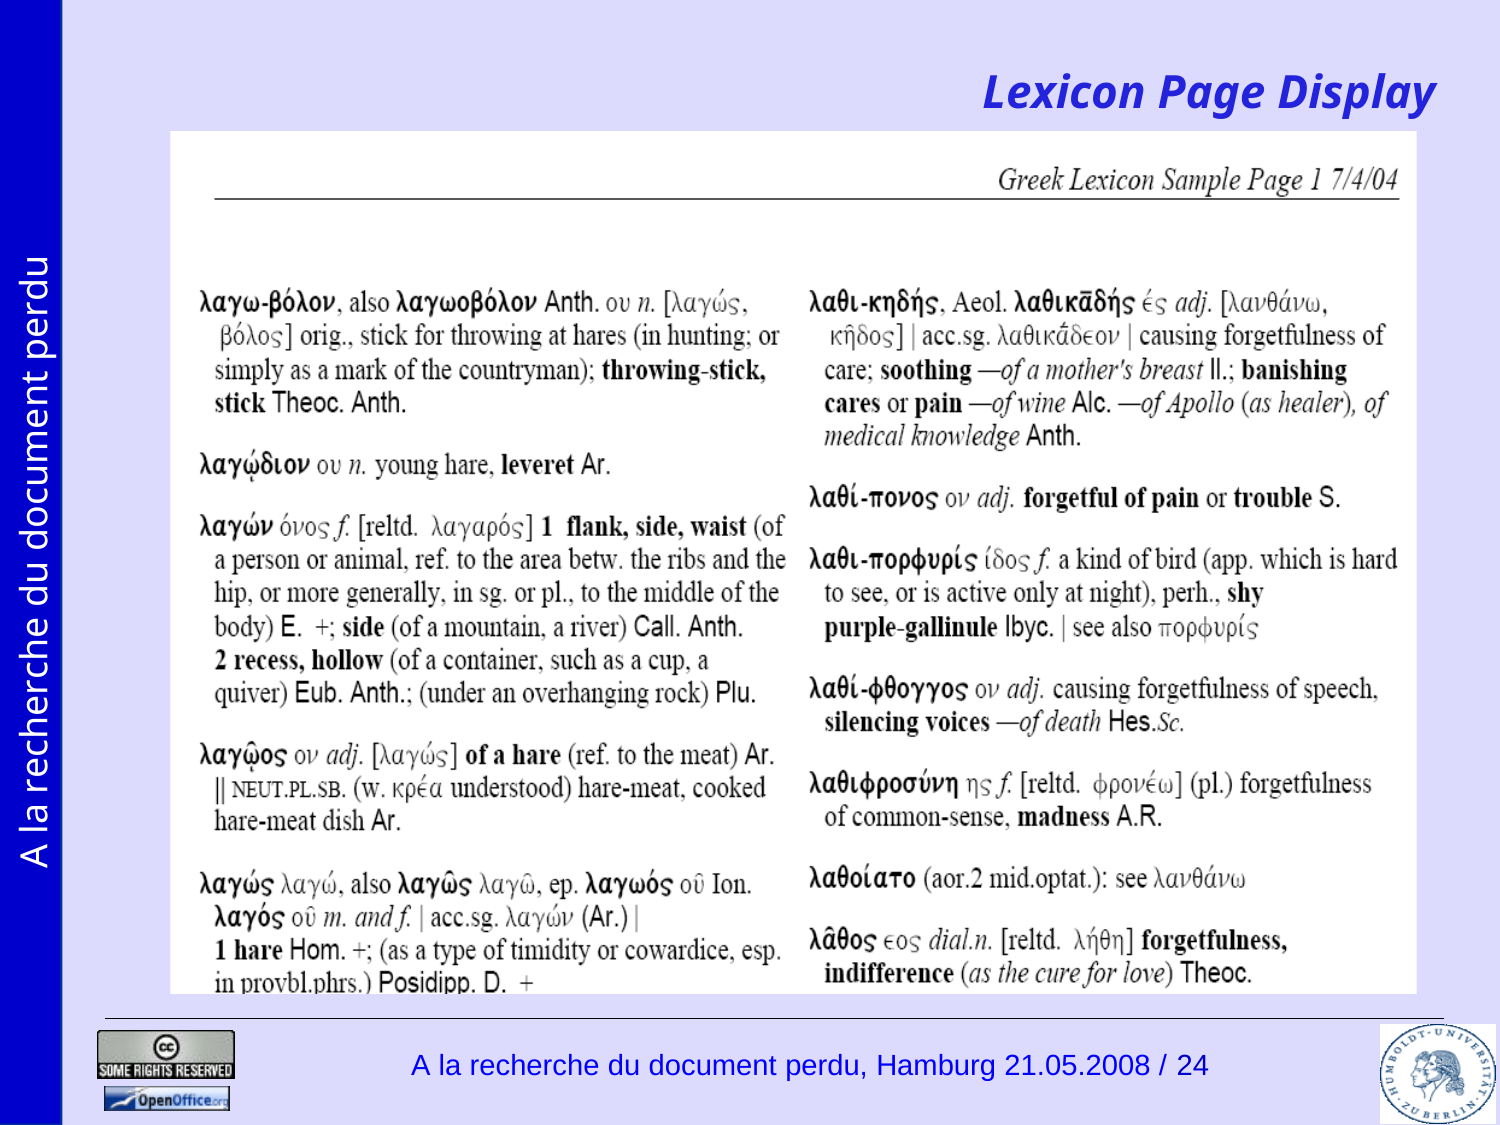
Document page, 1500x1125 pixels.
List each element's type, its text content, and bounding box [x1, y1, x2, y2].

picture [104, 1086, 230, 1111]
picture [97, 1030, 235, 1079]
picture [170, 131, 1417, 994]
picture [1380, 1024, 1496, 1124]
title Lexicon Page Display [412, 0, 1436, 186]
